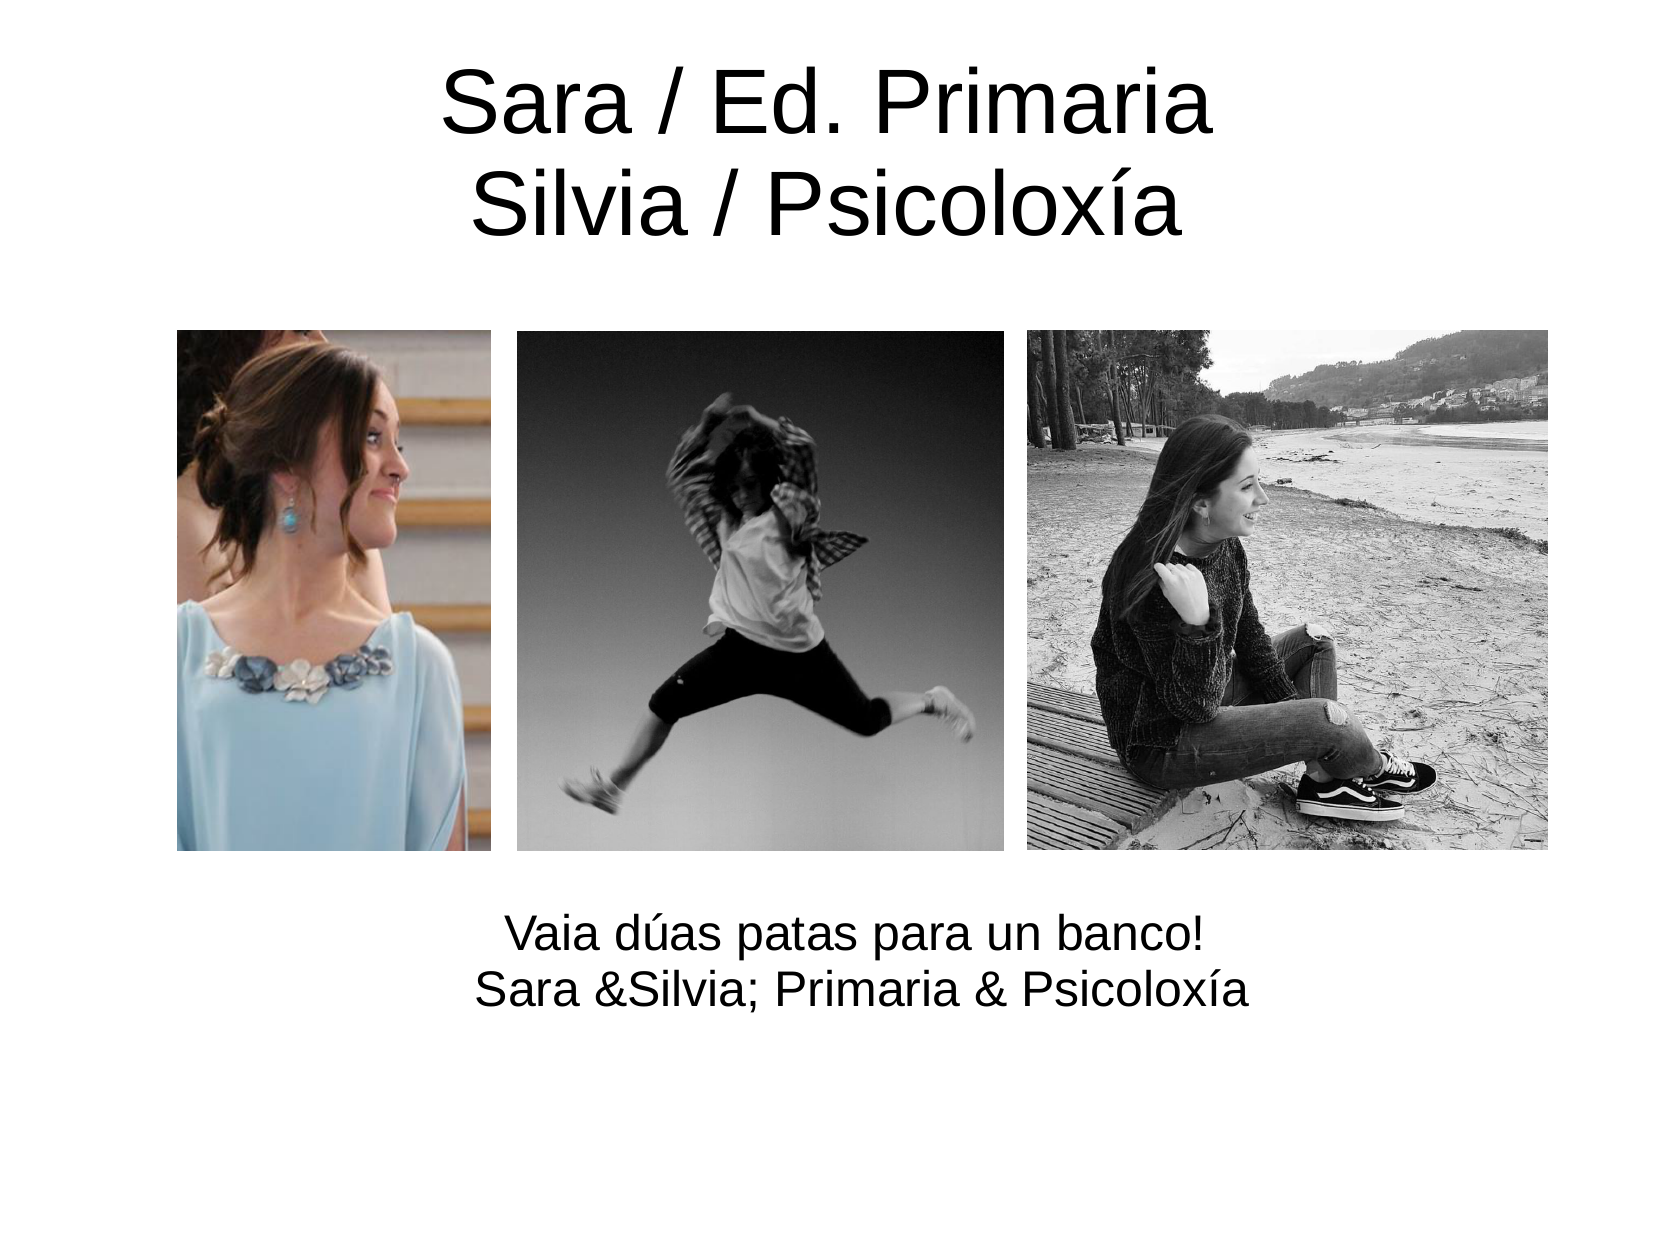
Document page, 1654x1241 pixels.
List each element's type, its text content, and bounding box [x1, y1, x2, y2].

title Sara / Ed. Primaria Silvia / Psicoloxía [82, 49, 1571, 257]
text_box Vaia dúas patas para un banco! Sara &Silvia; Primaria & Psicoloxía [177, 897, 1548, 1024]
picture [517, 331, 1004, 851]
picture [1027, 330, 1548, 851]
picture [177, 330, 491, 851]
